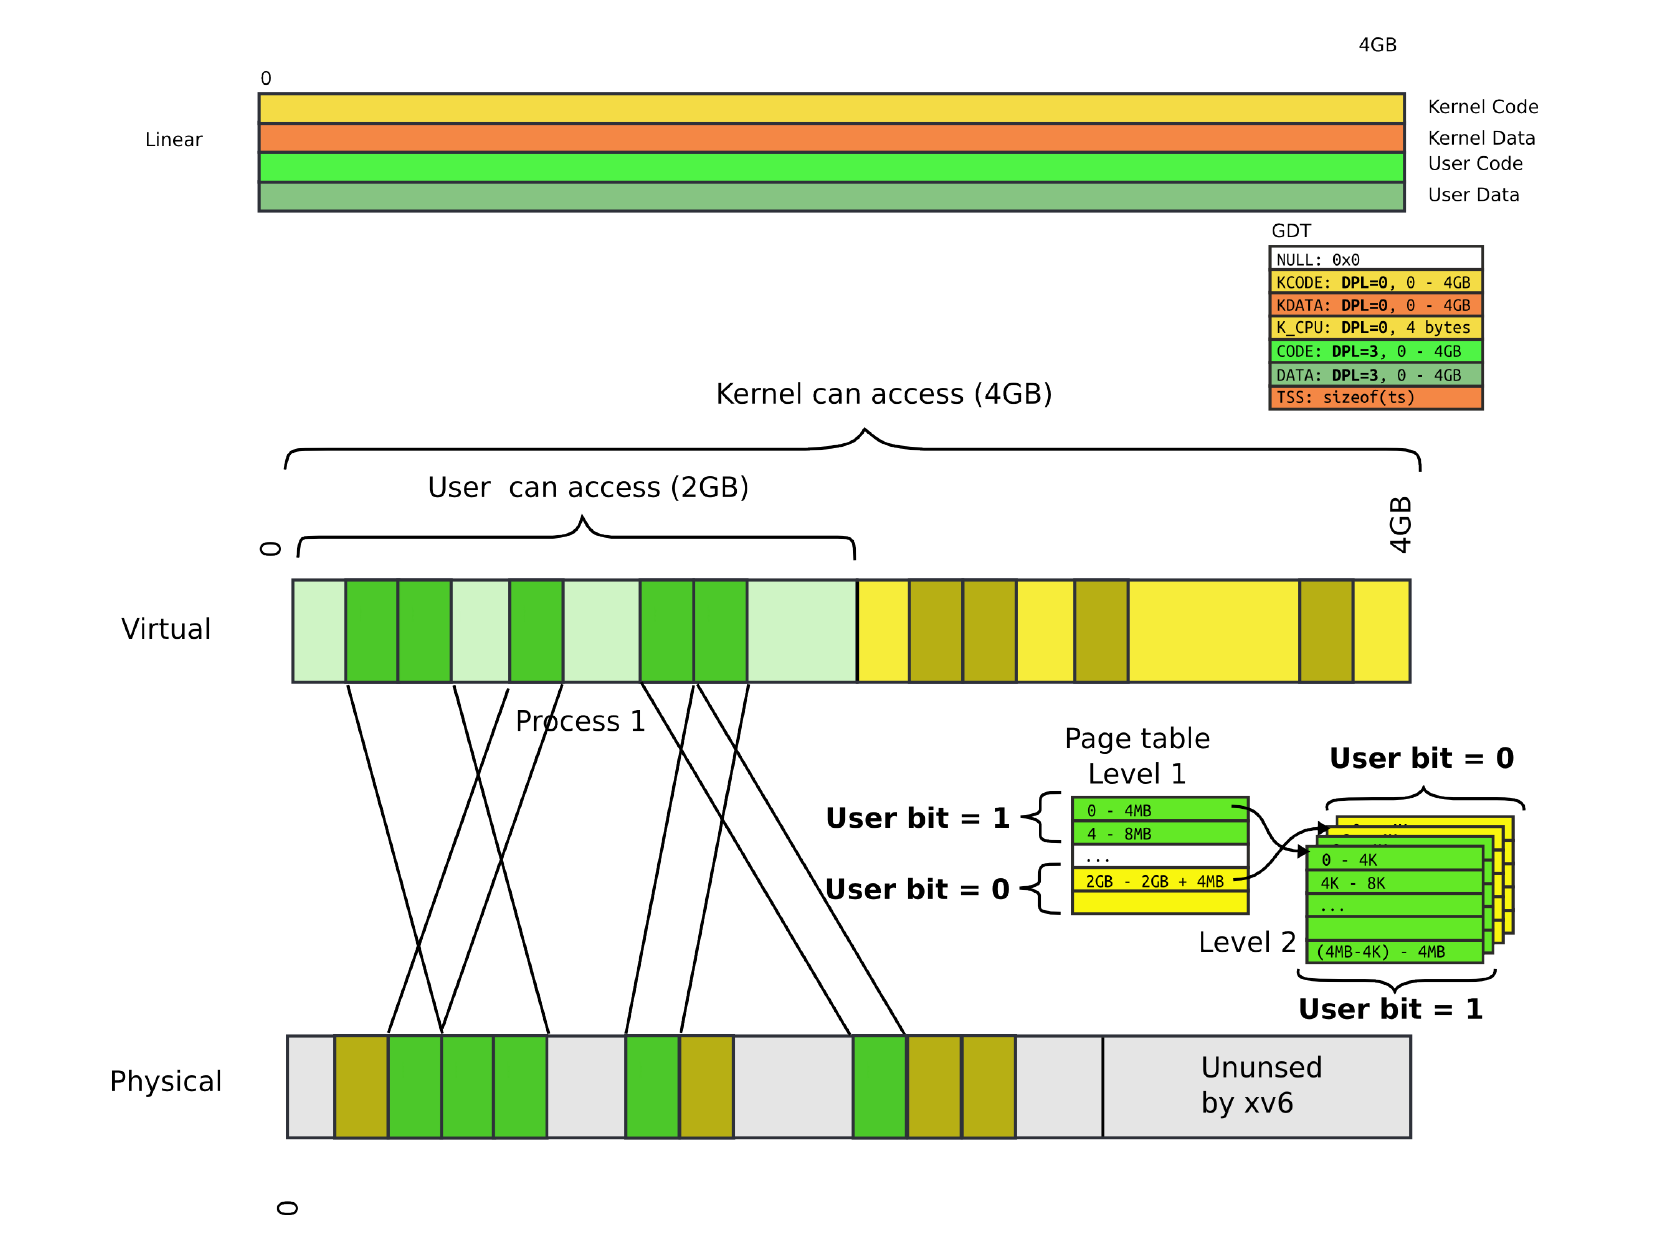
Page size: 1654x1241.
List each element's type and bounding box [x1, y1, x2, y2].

picture [112, 37, 1538, 1215]
